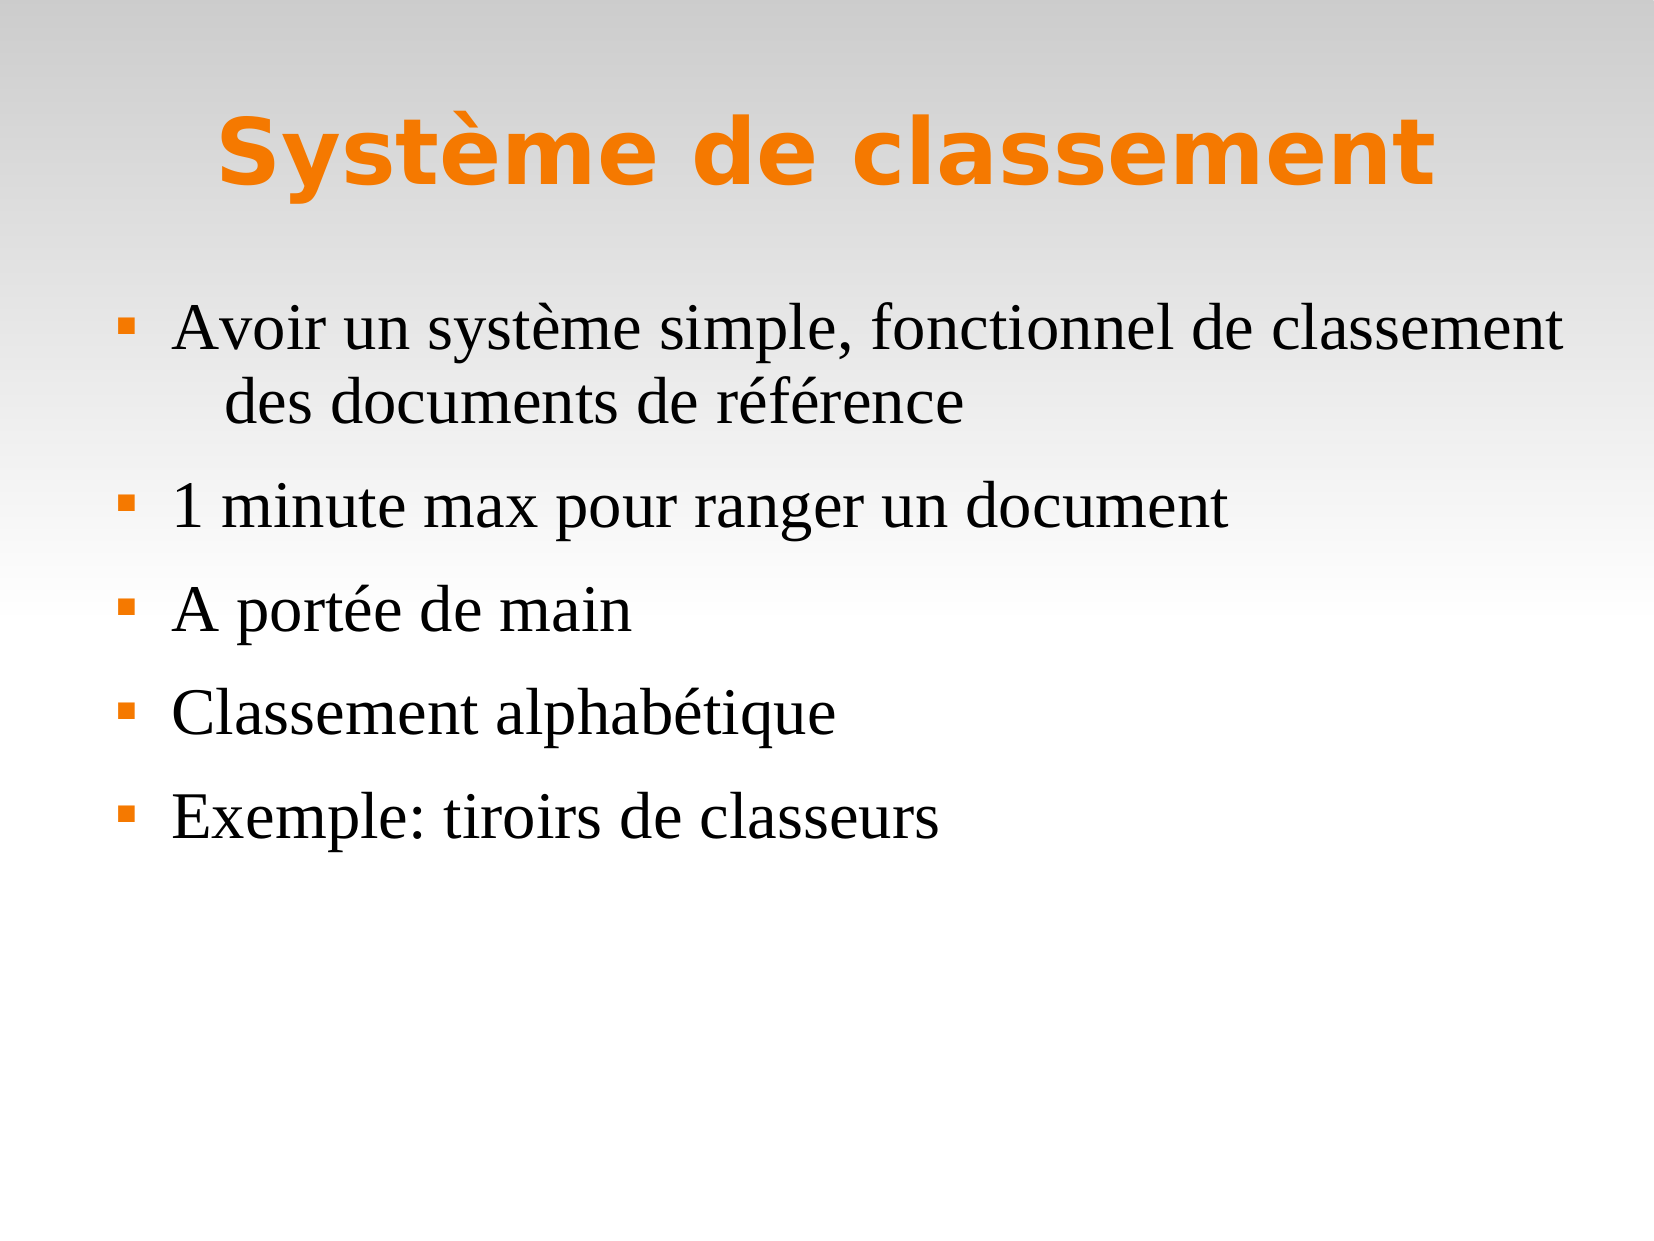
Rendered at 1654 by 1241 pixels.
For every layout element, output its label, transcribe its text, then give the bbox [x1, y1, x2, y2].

list Avoir un système simple, fonctionnel de classement des documents de référence 1 minute max pour ranger un document A portée de main Classement alphabétique Exemple: tiroirs de classeurs [82, 290, 1571, 1094]
title Système de classement [82, 56, 1571, 250]
